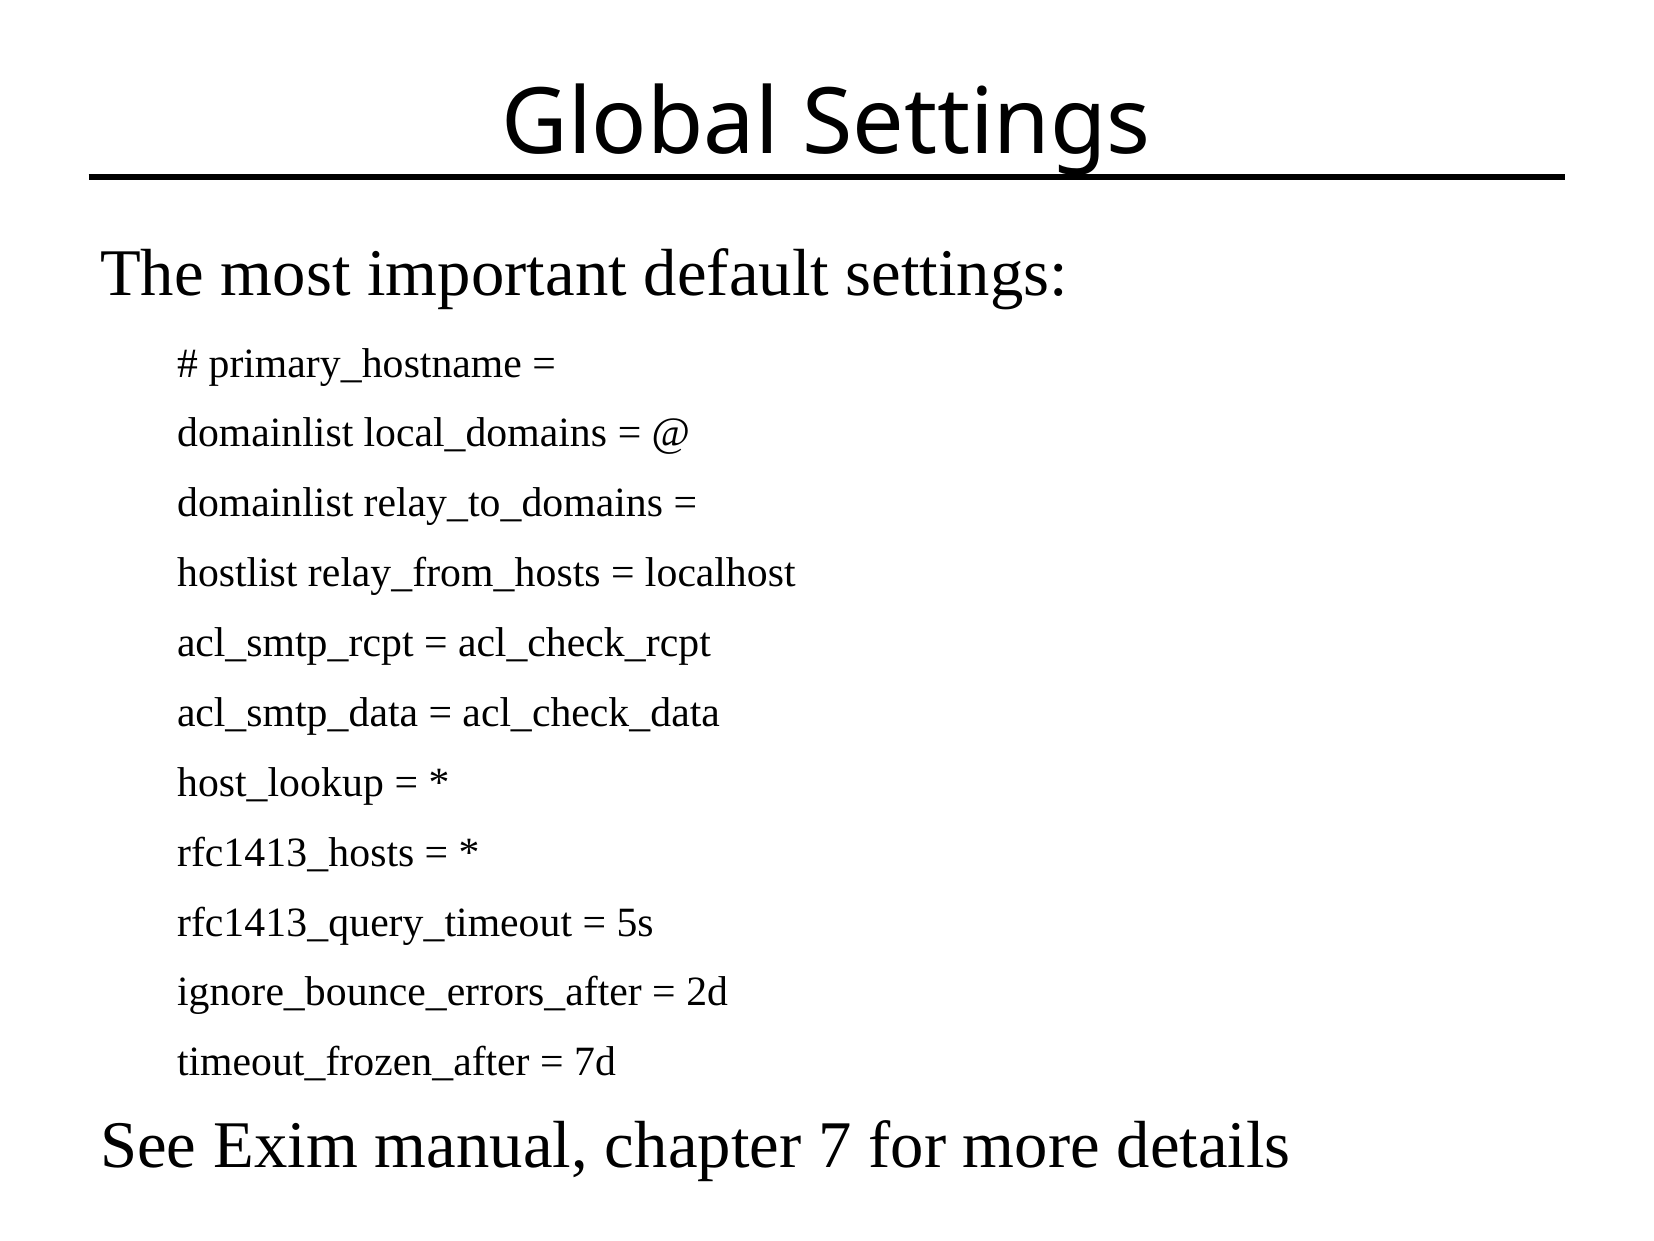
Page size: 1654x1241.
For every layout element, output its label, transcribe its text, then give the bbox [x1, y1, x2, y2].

title Global Settings [82, 29, 1571, 207]
list The most important default settings: # primary_hostname = domainlist local_domains = @ domainlist relay_to_domains = hostlist relay_from_hosts = localhost acl_smtp_rcpt = acl_check_rcpt acl_smtp_data = acl_check_data host_lookup = * rfc1413_hosts = * rfc1413_query_timeout = 5s ignore_bounce_errors_after = 2d timeout_frozen_after = 7d See Exim manual, chapter 7 for more details [82, 236, 1571, 1199]
